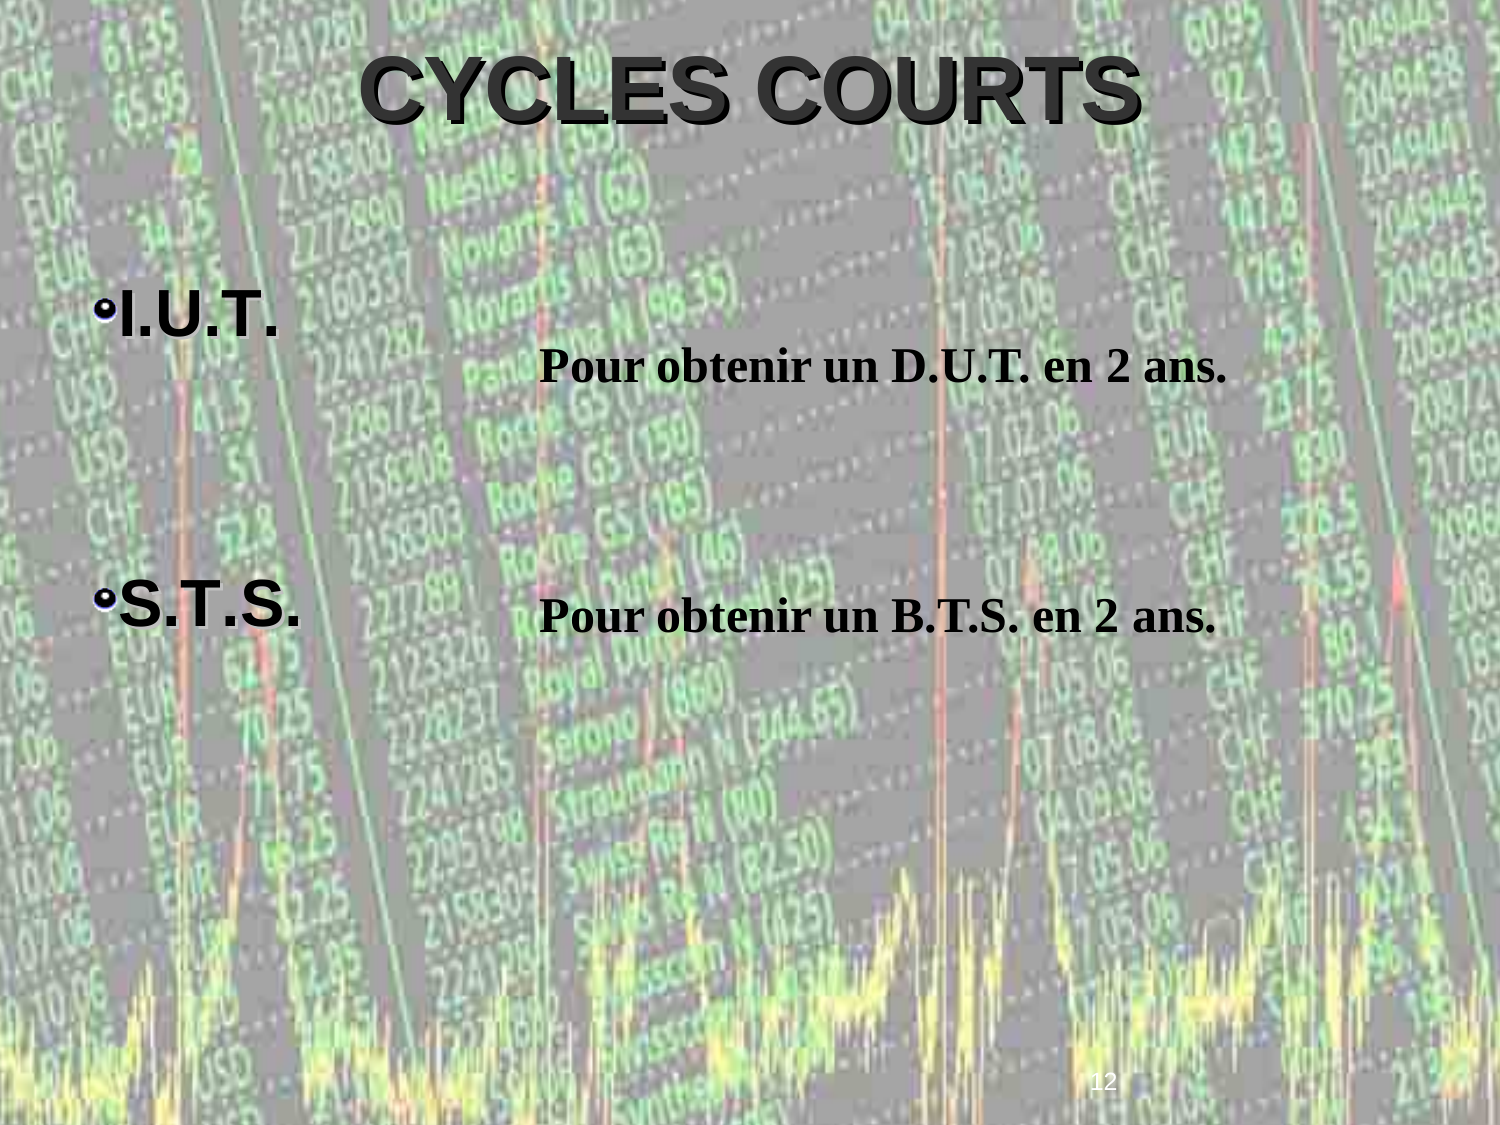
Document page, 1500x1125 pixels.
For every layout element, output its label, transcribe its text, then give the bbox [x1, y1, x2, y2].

text_box <numéro> [1074, 1024, 1426, 1104]
list I.U.T. S.T.S. [75, 262, 1426, 1006]
text_box Pour obtenir un D.U.T. en 2 ans. [524, 324, 1251, 401]
picture [0, 0, 1500, 1125]
title CYCLES COURTS [75, 21, 1426, 257]
text_box Pour obtenir un B.T.S. en 2 ans. [524, 574, 1300, 651]
